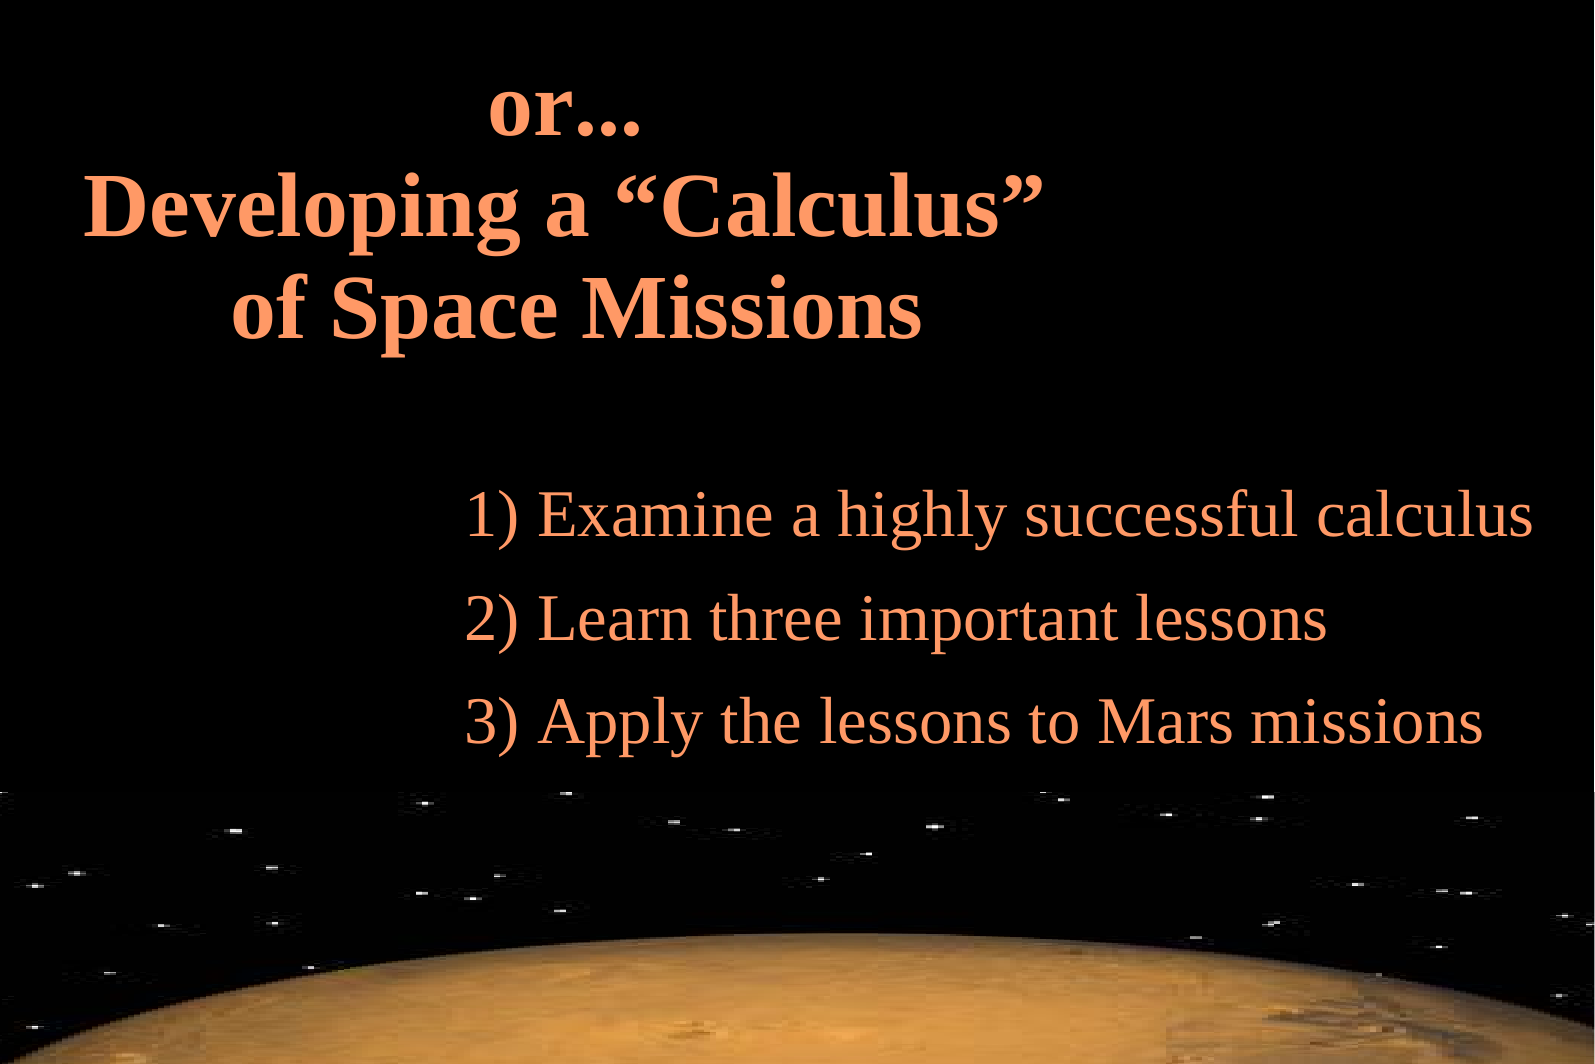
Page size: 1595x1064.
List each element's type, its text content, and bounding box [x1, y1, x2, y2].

picture [0, 792, 1595, 1064]
list Examine a highly successful calculus Learn three important lessons Apply the lessons to Mars missions [446, 477, 1567, 796]
text_box or... Developing a “Calculus” of Space Missions [83, 53, 1049, 359]
